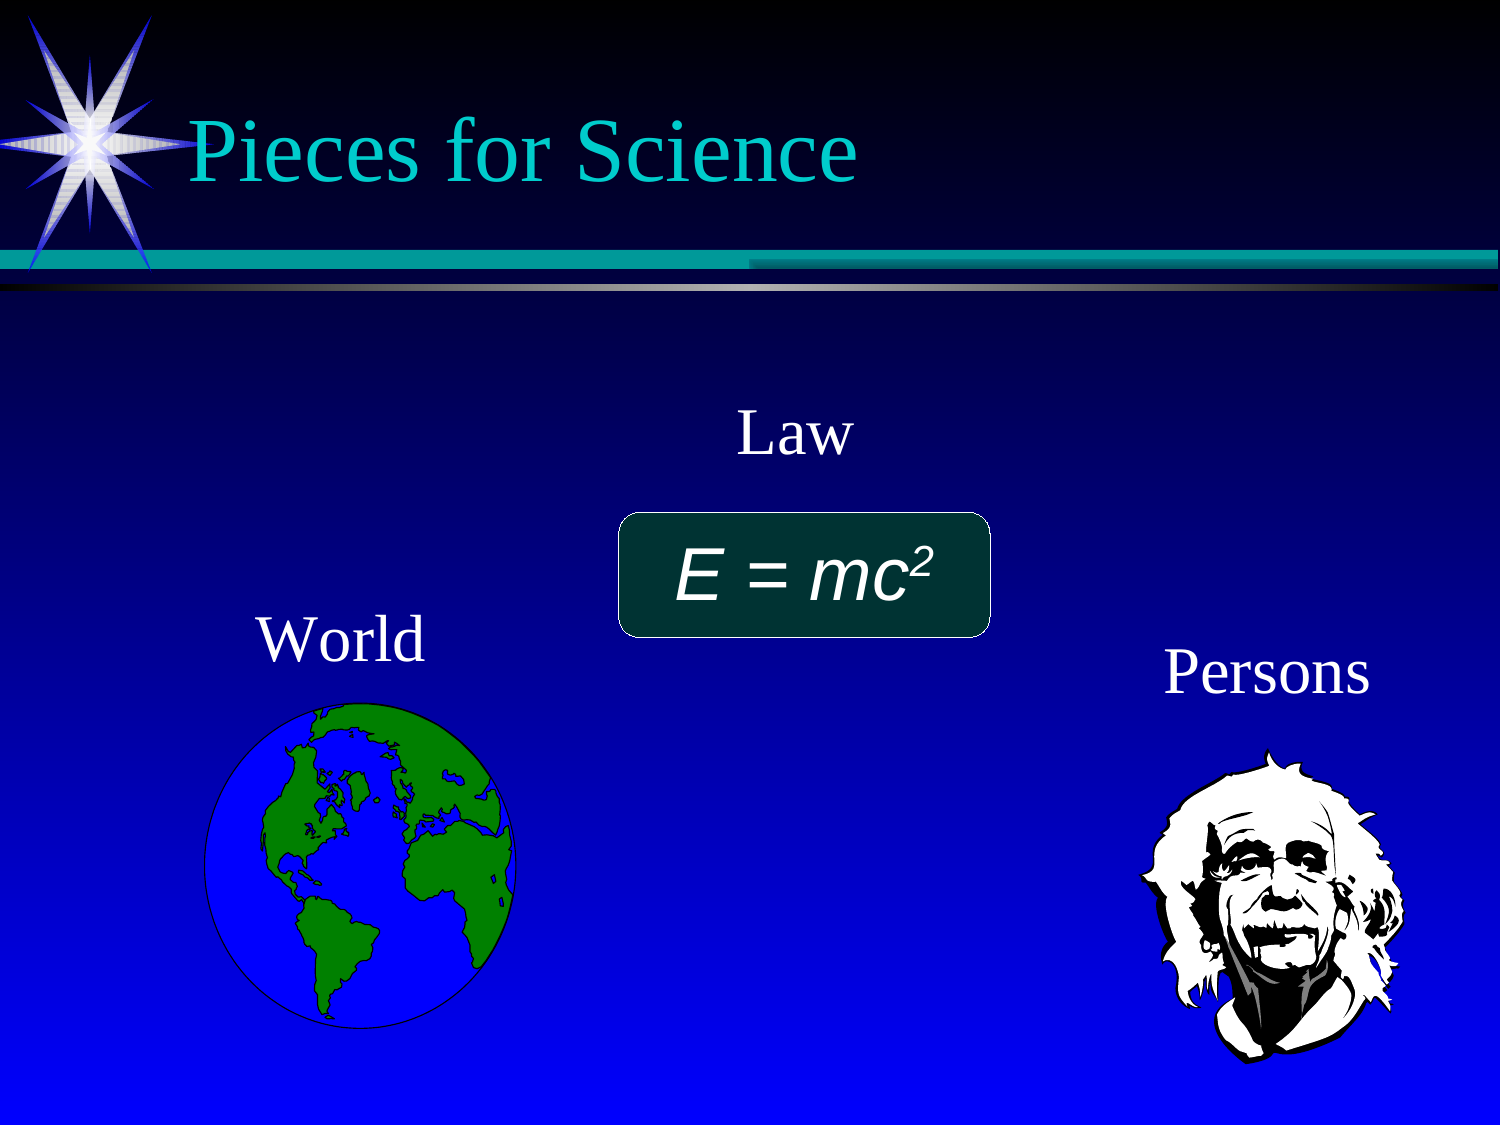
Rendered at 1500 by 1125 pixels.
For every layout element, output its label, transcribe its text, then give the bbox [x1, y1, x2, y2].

text_box æ [135, 37, 144, 42]
title Pieces for Science [187, 56, 1463, 244]
text_box World [241, 594, 530, 696]
chart [203, 702, 517, 1030]
text_box Law [721, 387, 1011, 489]
text_box æ [35, 37, 44, 42]
text_box E = mc2 [618, 512, 991, 638]
text_box æ [36, 246, 44, 251]
text_box Persons [1148, 626, 1438, 728]
chart [1137, 748, 1406, 1068]
text_box æ [135, 246, 144, 251]
